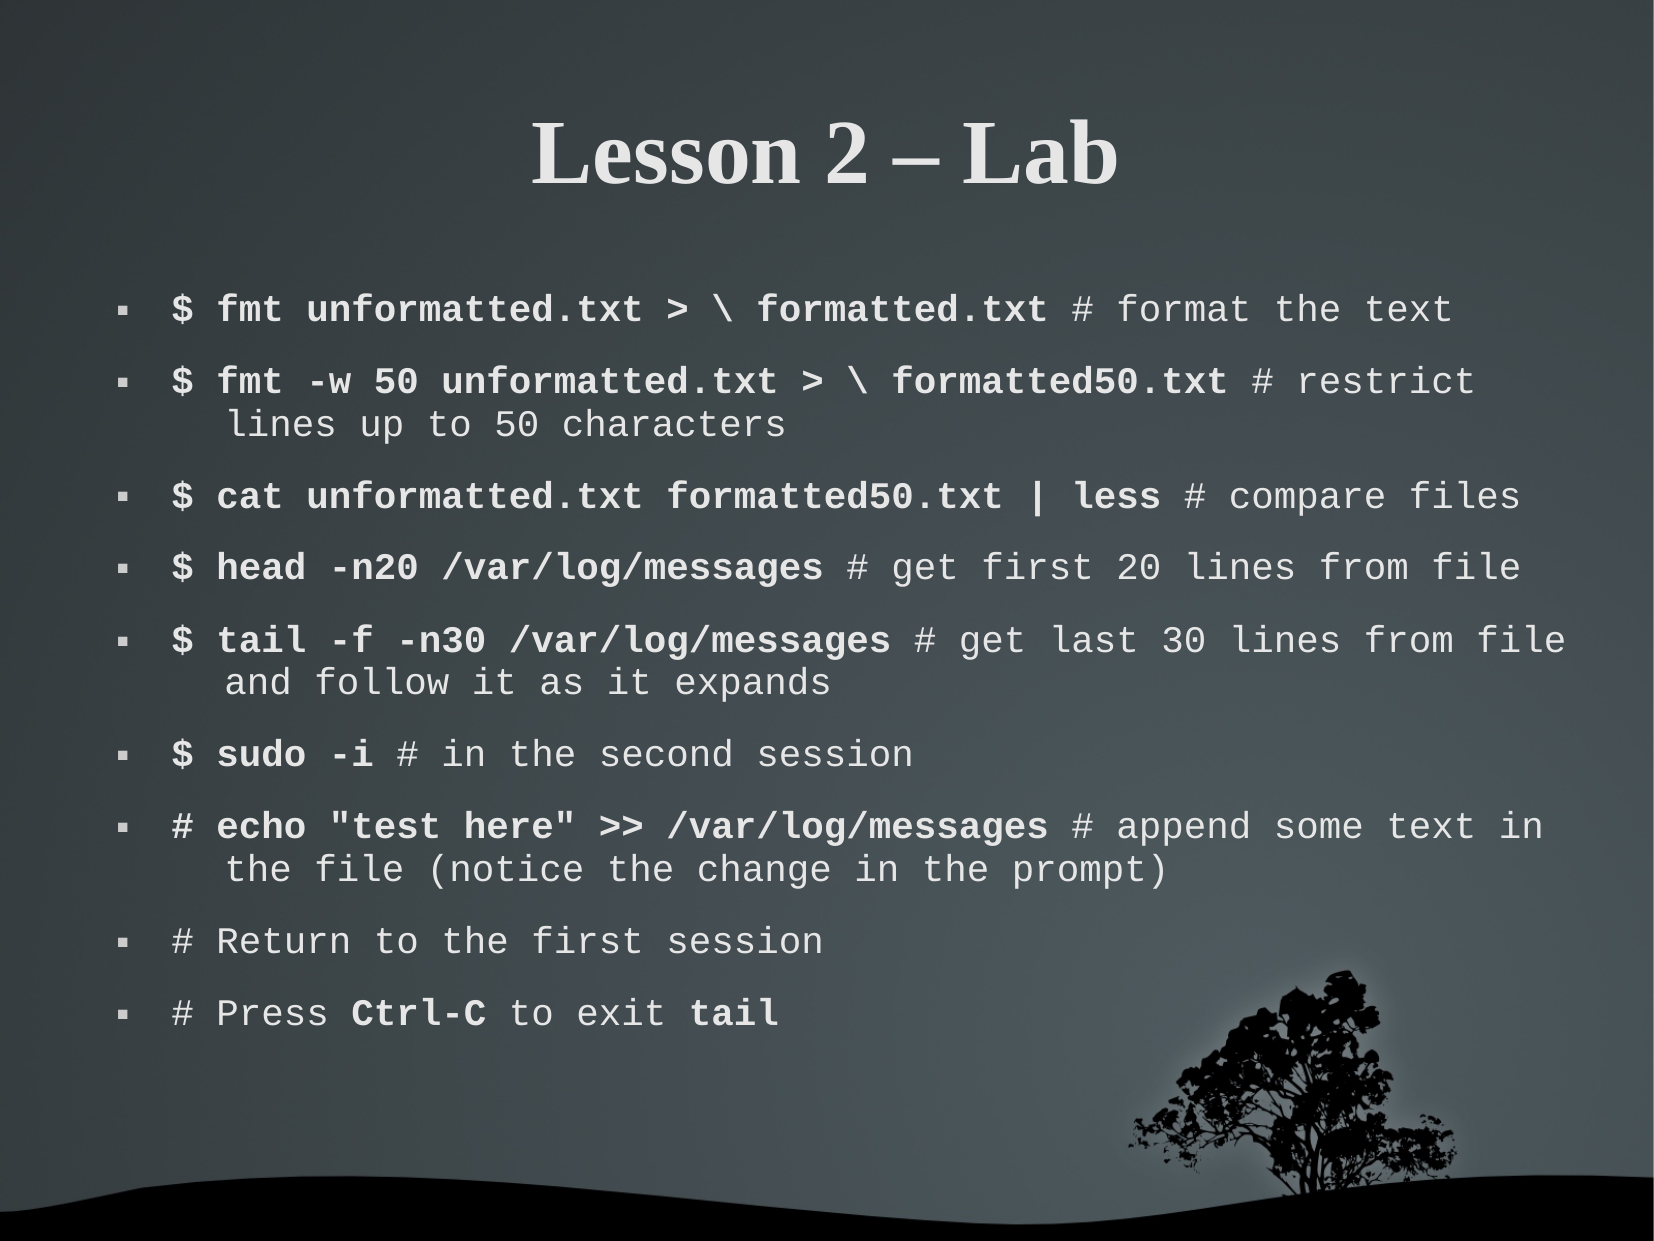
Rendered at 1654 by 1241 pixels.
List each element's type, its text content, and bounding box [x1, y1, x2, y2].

list $ fmt unformatted.txt > \ formatted.txt # format the text $ fmt -w 50 unformatted.txt > \ formatted50.txt # restrict lines up to 50 characters $ cat unformatted.txt formatted50.txt | less # compare files $ head -n20 /var/log/messages # get first 20 lines from file $ tail -f -n30 /var/log/messages # get last 30 lines from file and follow it as it expands $ sudo -i # in the second session # echo "test here" >> /var/log/messages # append some text in the file (notice the change in the prompt) # Return to the first session # Press Ctrl-C to exit tail [82, 290, 1571, 1181]
title Lesson 2 – Lab [82, 49, 1571, 257]
picture [0, 0, 1654, 1241]
